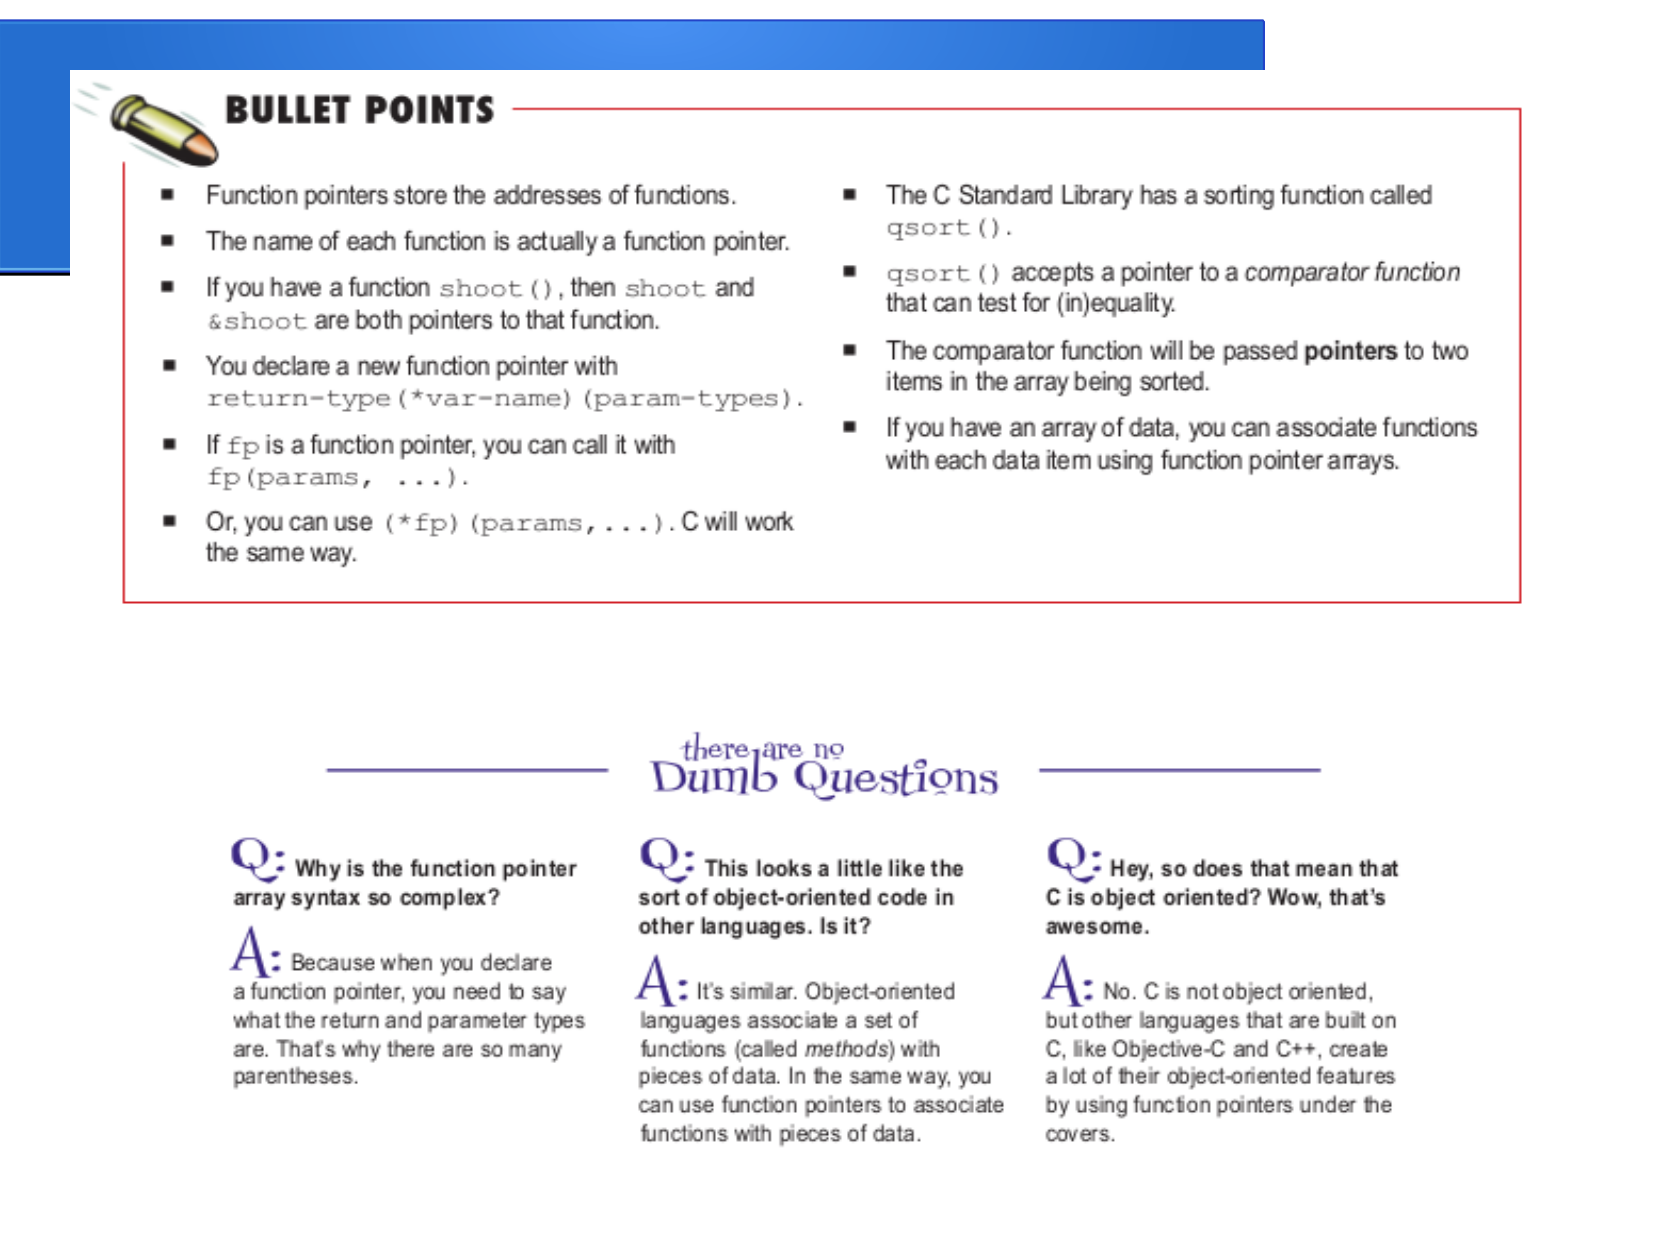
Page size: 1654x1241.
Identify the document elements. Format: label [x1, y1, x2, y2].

picture [70, 70, 1571, 1182]
